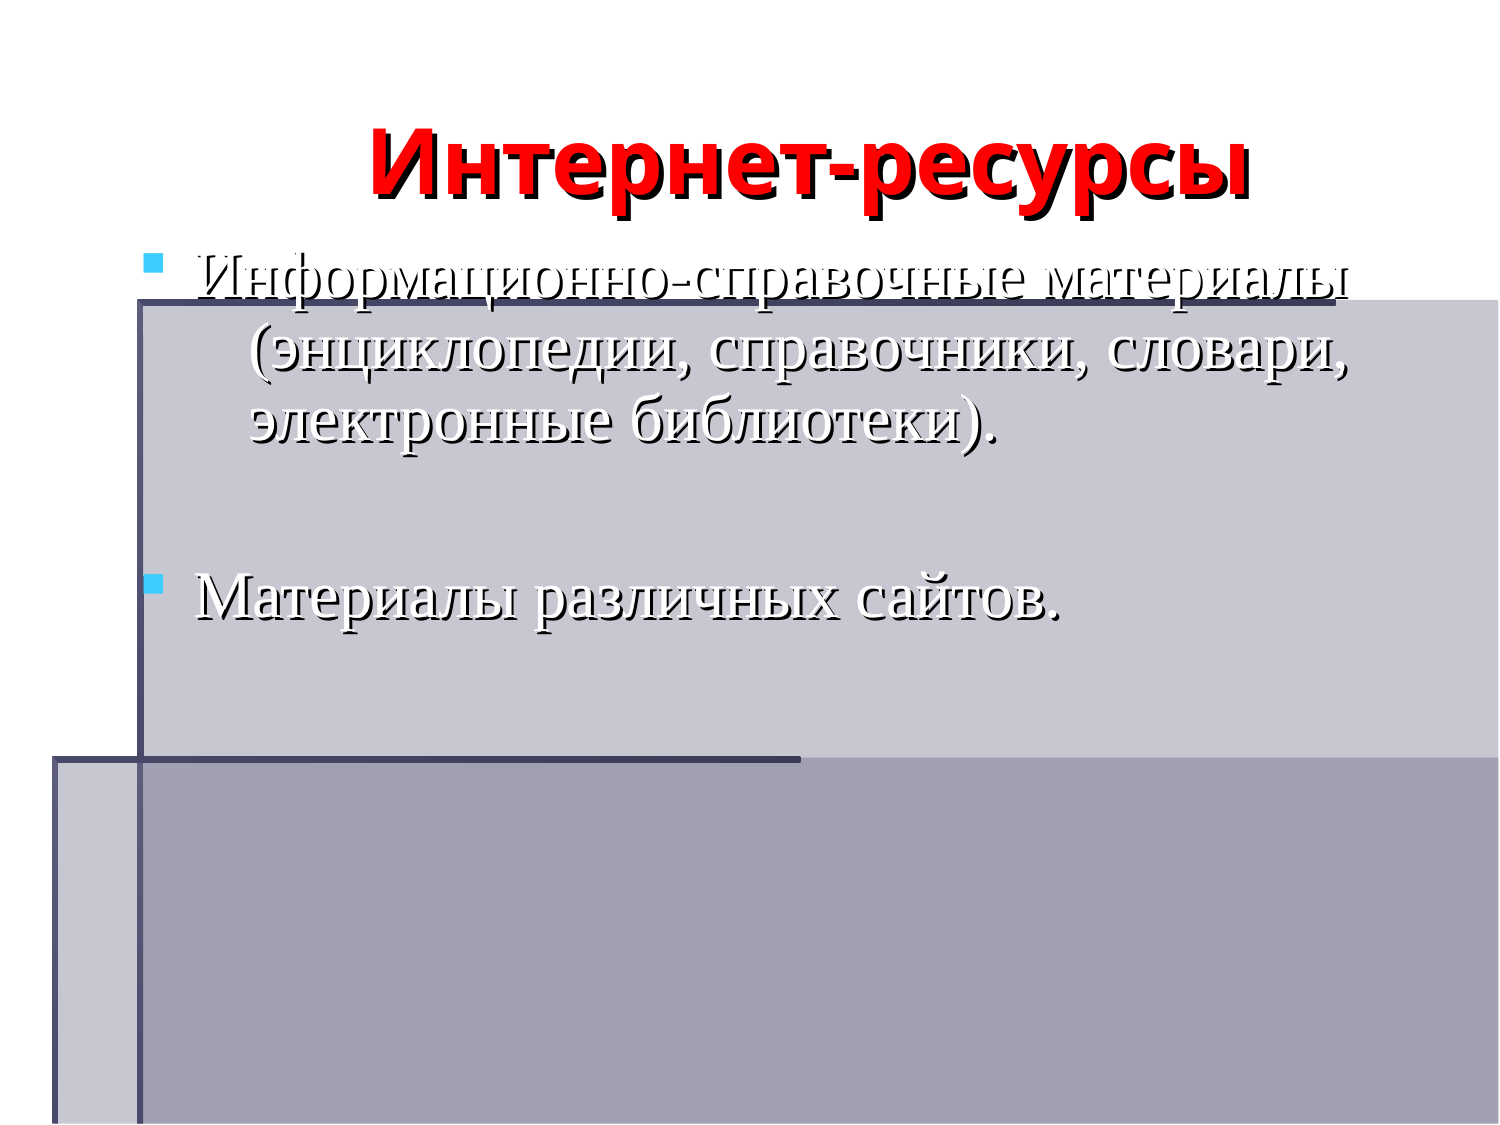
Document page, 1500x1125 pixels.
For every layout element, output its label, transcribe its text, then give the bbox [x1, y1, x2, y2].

text_box Интернет-ресурсы [75, 40, 1451, 276]
text_box Информационно-справочные материалы (энциклопедии, справочники, словари, электронные библиотеки). Материалы различных сайтов. [123, 231, 1438, 1059]
